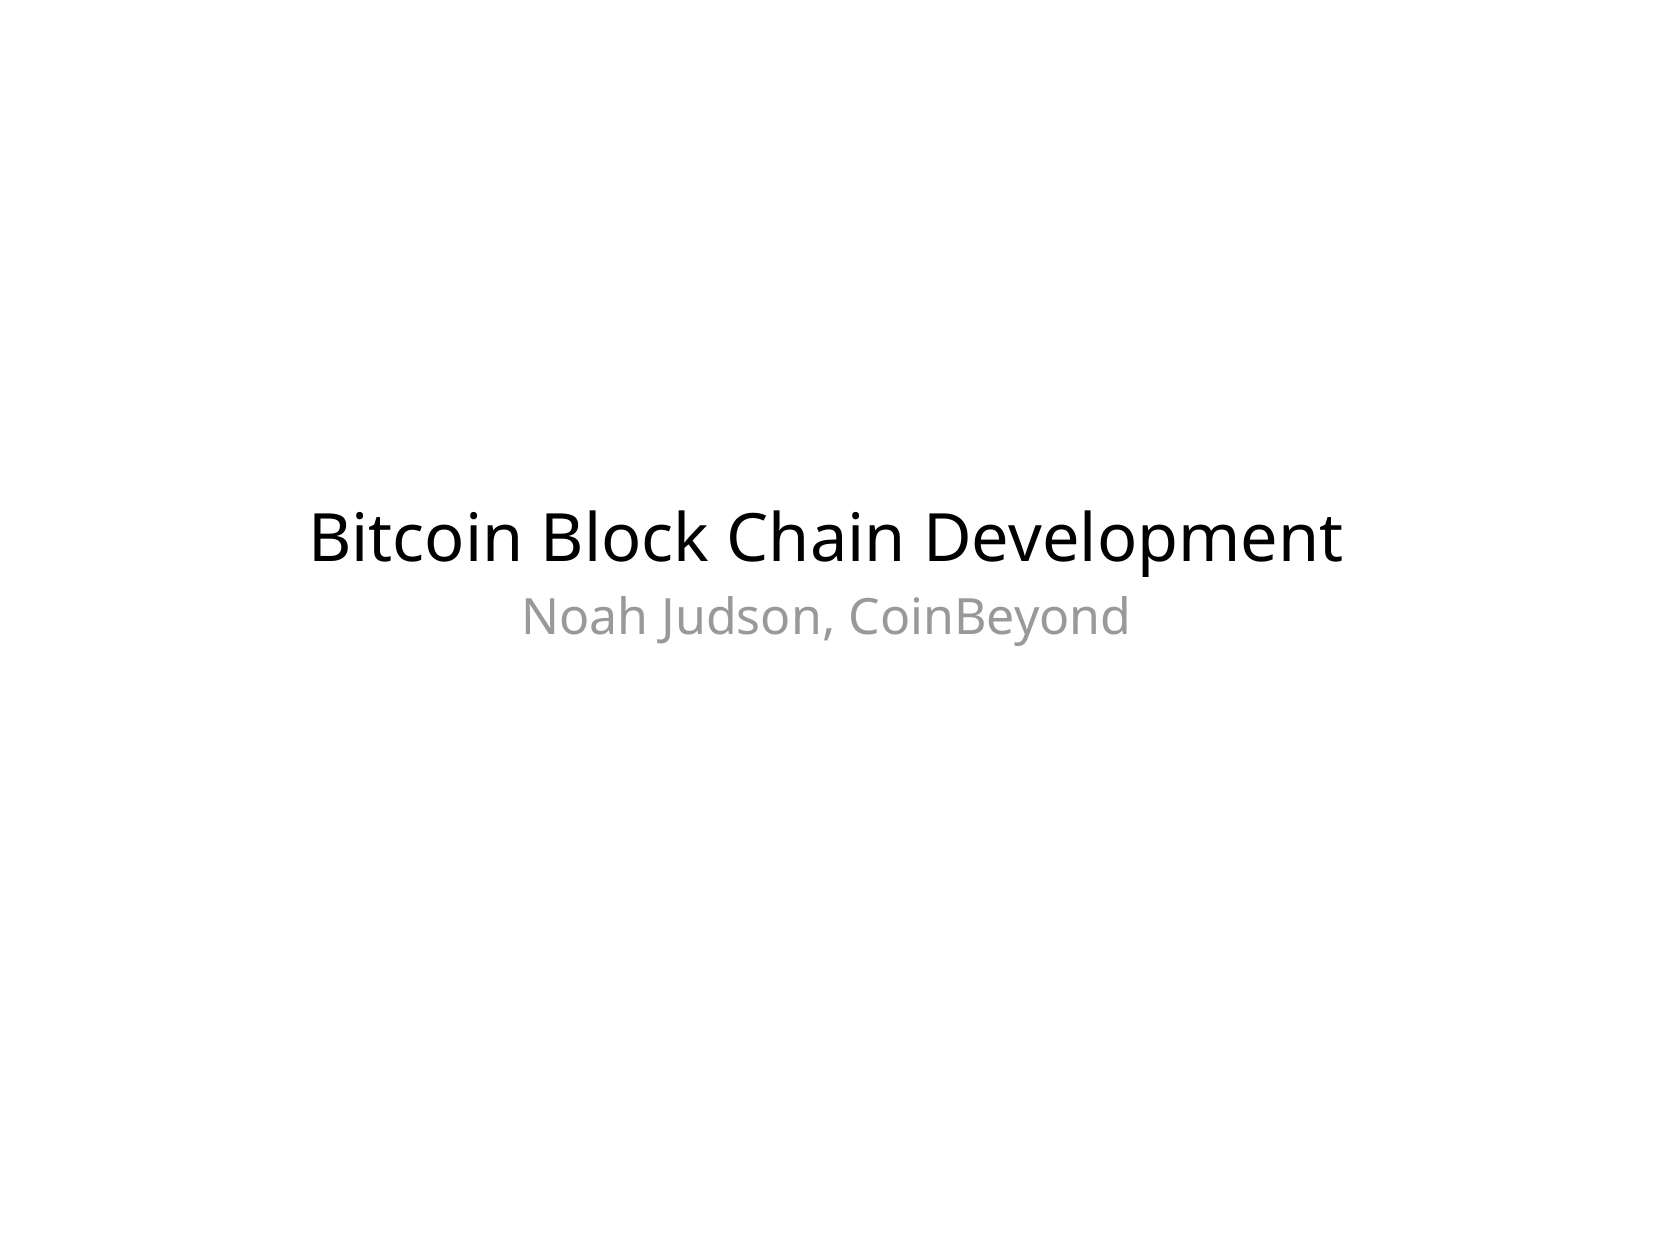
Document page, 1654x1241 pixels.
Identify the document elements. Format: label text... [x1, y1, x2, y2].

subtitle Bitcoin Block Chain Development Noah Judson, CoinBeyond [82, 90, 1571, 1051]
